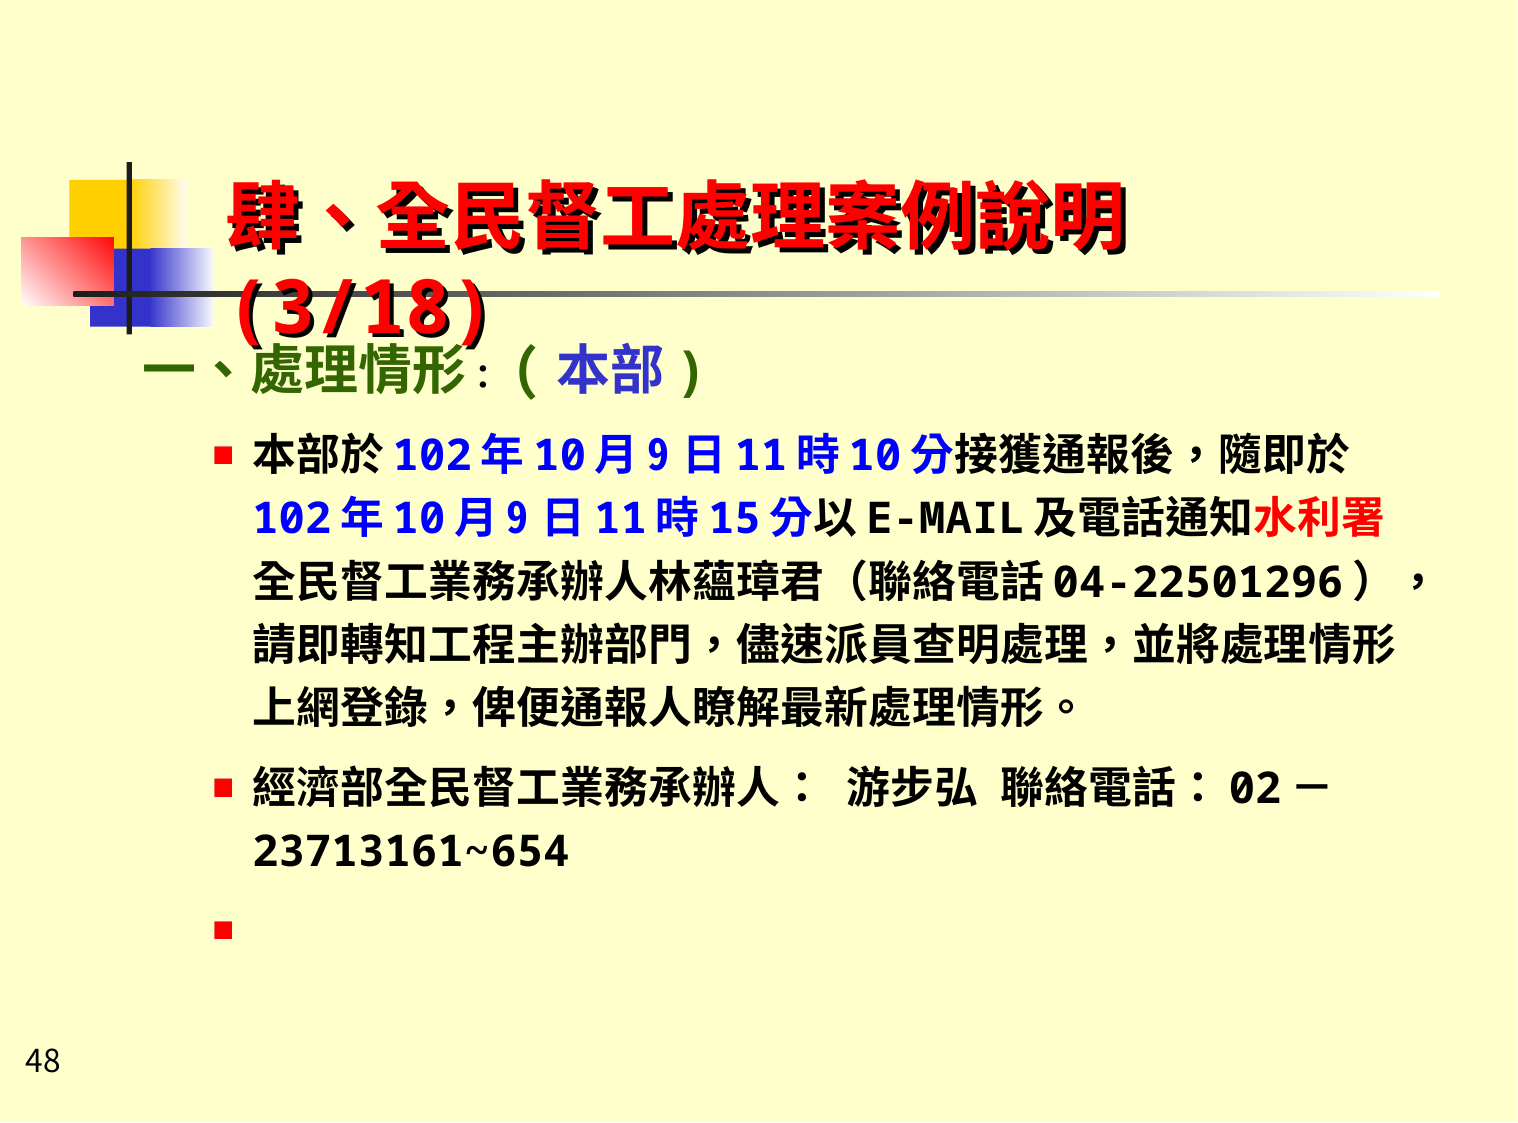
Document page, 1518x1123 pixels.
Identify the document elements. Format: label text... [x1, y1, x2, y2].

picture [210, 917, 232, 939]
text_box 一、處理情形： (本部) 本部於102年10月9日11時10分接獲通報後，隨即於102年10月9日11時15分以E-MAIL及電話通知水利署全民督工業務承辦人林蘊璋君（聯絡電話04-22501296），請即轉知工程主辦部門，儘速派員查明處理，並將處理情形上網登錄，俾便通報人瞭解最新處理情形。 經濟部全民督工業務承辦人： 游步弘 聯絡電話：02－23713161~654 [125, 313, 1416, 1080]
picture [210, 442, 232, 464]
text_box 肆、全民督工處理案例說明(3/18) [208, 160, 1386, 273]
picture [210, 774, 232, 797]
text_box <編號> [0, 1032, 78, 1096]
